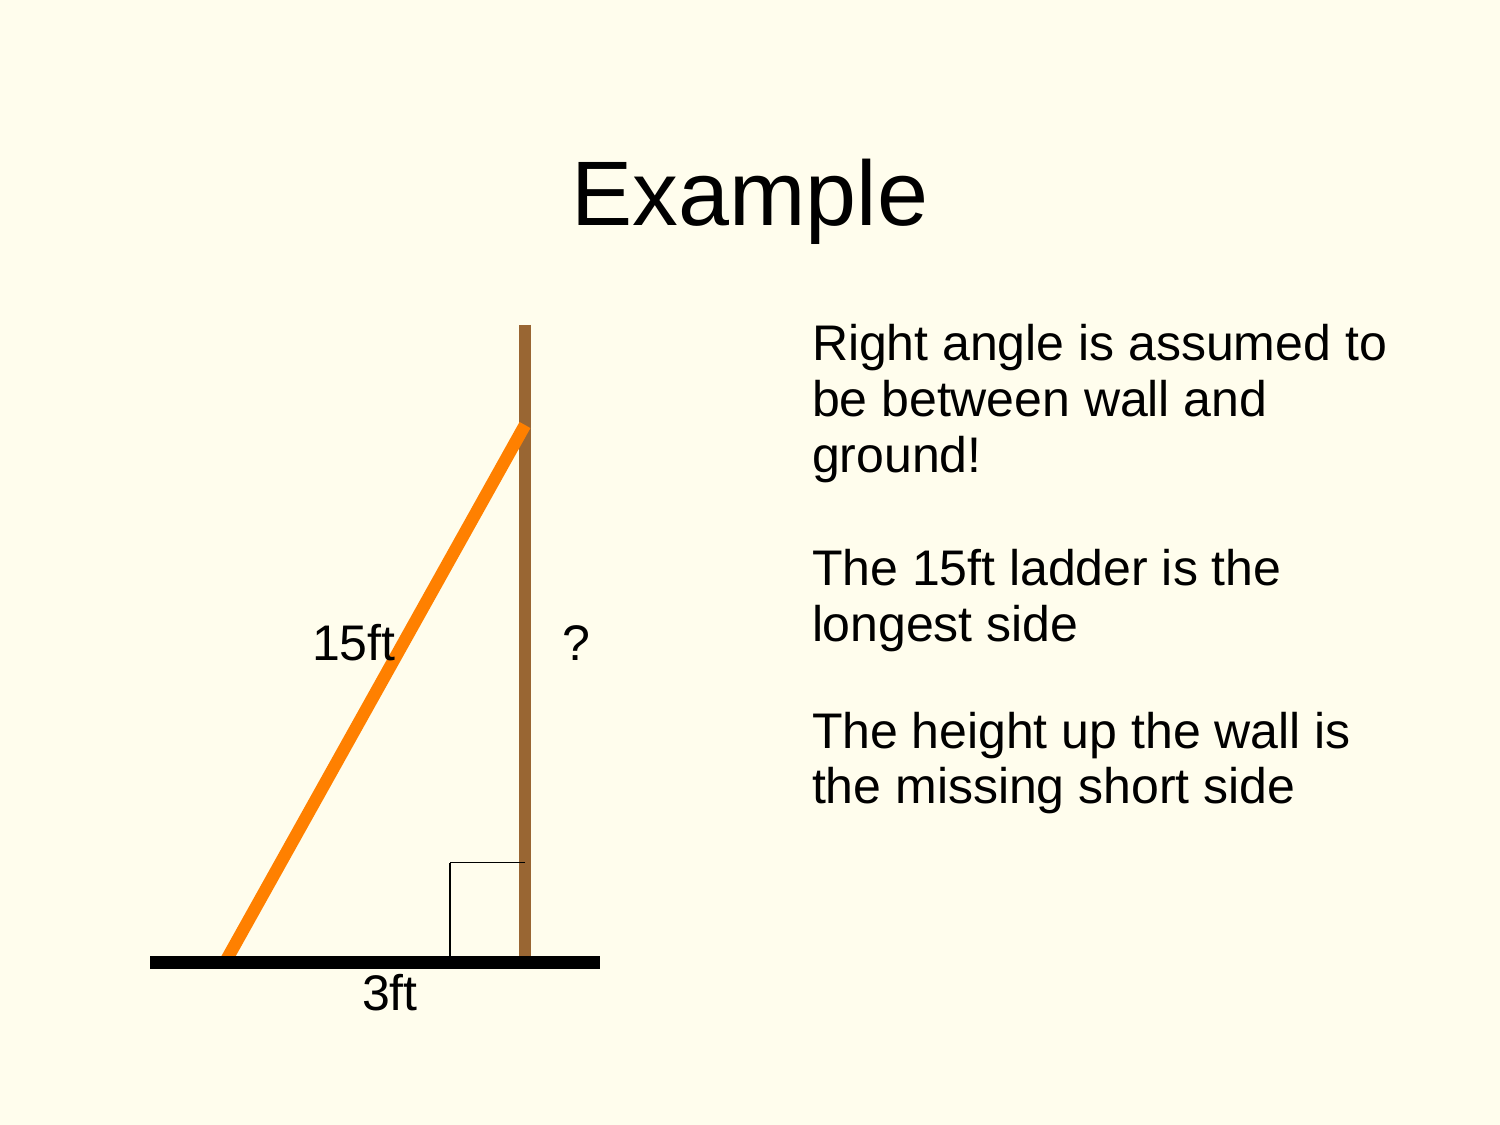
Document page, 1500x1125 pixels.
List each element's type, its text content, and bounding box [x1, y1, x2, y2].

text_box Right angle is assumed to be between wall and ground! [797, 307, 1438, 491]
text_box 15ft [297, 607, 411, 679]
text_box The 15ft ladder is the longest side [797, 532, 1463, 660]
text_box 3ft [347, 957, 433, 1029]
text_box ? [547, 607, 605, 679]
text_box The height up the wall is the missing short side [797, 695, 1438, 823]
title Example [112, 99, 1388, 288]
